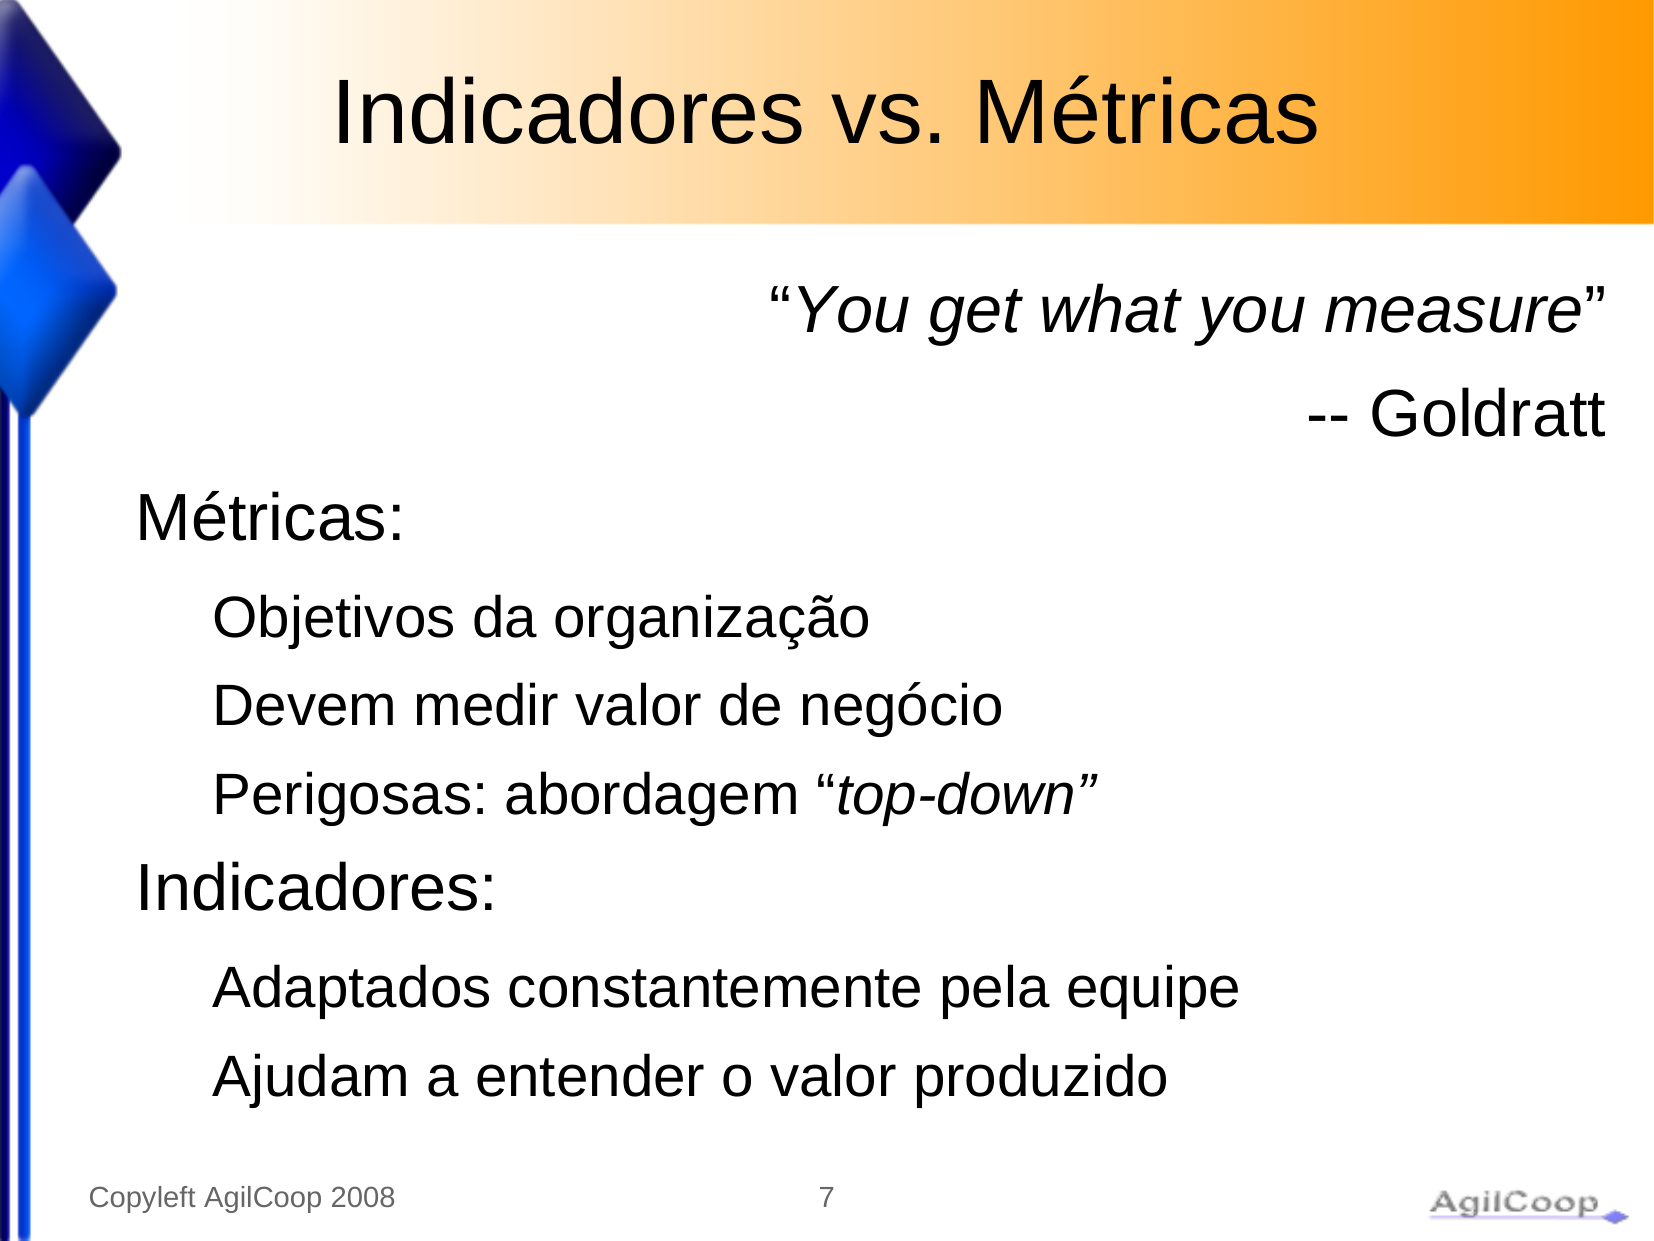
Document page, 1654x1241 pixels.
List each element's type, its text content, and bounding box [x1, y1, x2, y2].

picture [0, 0, 1654, 1241]
list “You get what you measure” -- Goldratt Métricas: Objetivos da organização Devem medir valor de negócio Perigosas: abordagem “top-down” Indicadores: Adaptados constantemente pela equipe Ajudam a entender o valor produzido [118, 271, 1607, 1123]
title Indicadores vs. Métricas [82, 8, 1571, 216]
